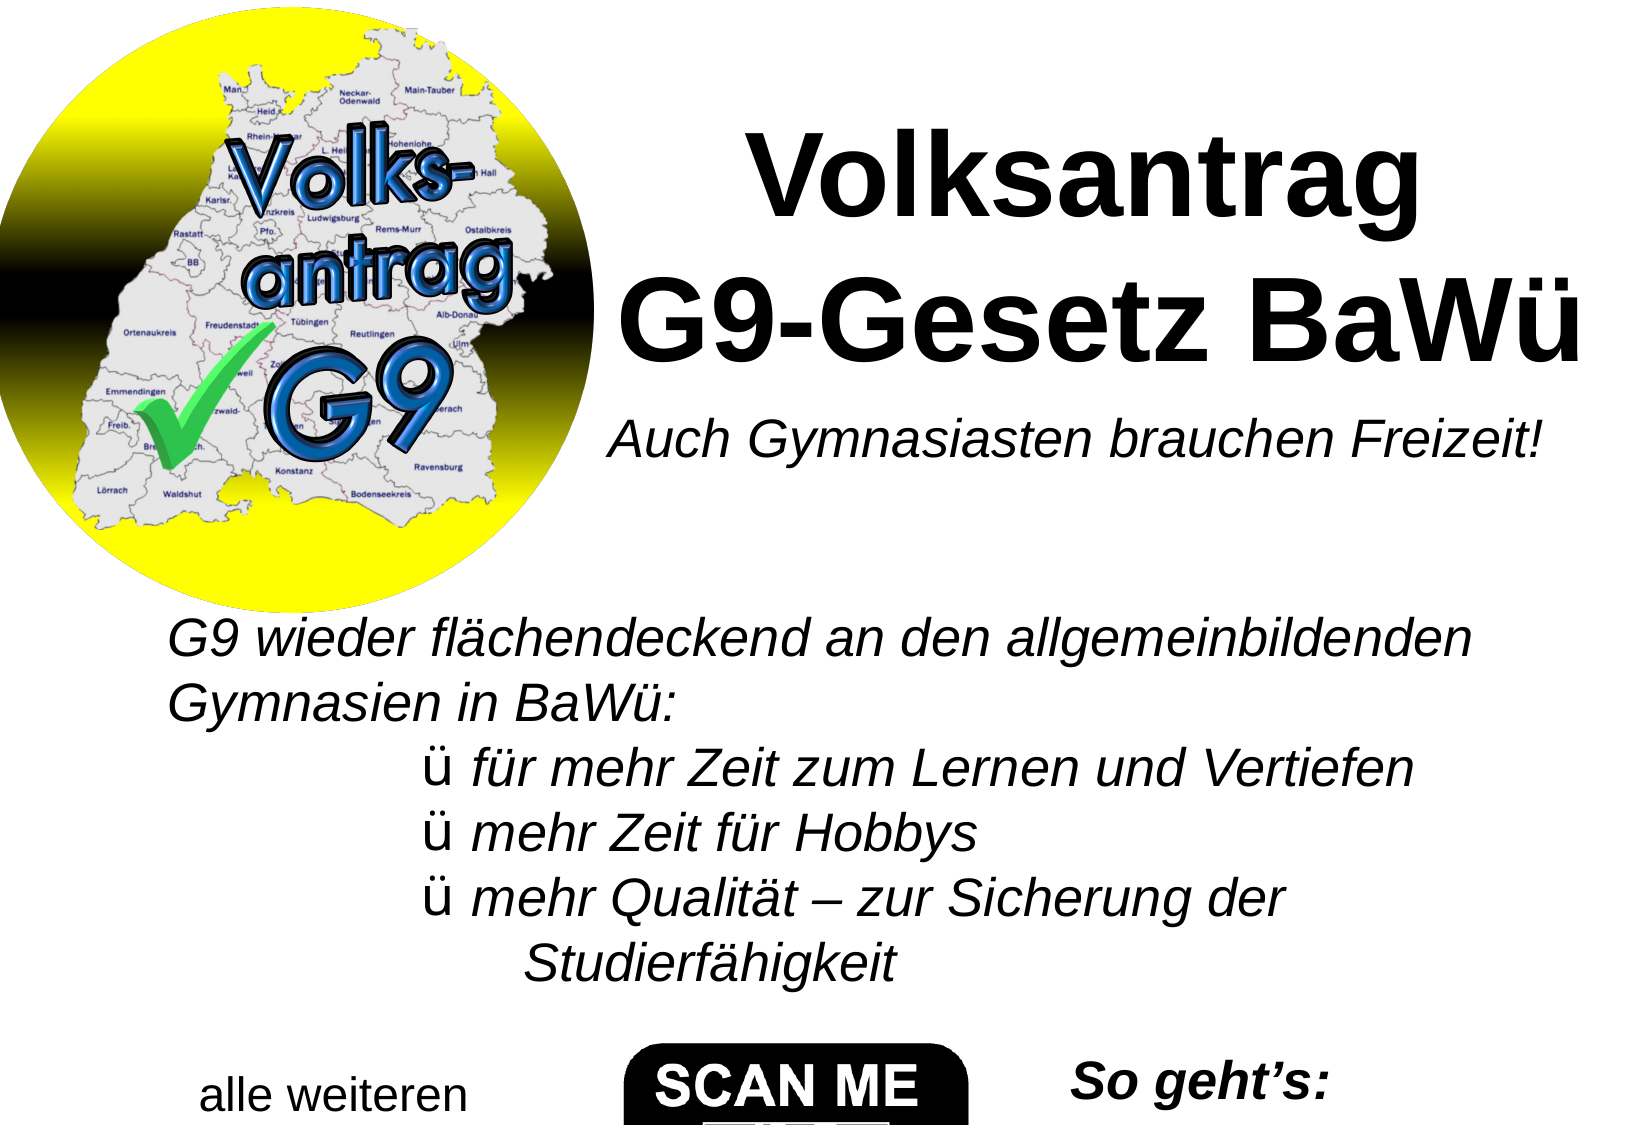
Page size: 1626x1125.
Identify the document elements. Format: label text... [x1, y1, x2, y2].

text_box alle weiteren Dokumente und Hinweise auf dieser Website* [84, 1055, 594, 1125]
picture [0, 7, 594, 613]
picture [604, 1030, 1022, 1125]
text_box G9 wieder flächendeckend an den allgemeinbildenden Gymnasien in BaWü: für mehr Zeit zum Lernen und Vertiefen mehr Zeit für Hobbys mehr Qualität – zur Sicherung der Studierfähigkeit [153, 594, 1625, 939]
text_box Volksantrag G9-Gesetz BaWü [578, 88, 1625, 396]
text_box Auch Gymnasiasten brauchen Freizeit! [593, 395, 1625, 477]
text_box So geht’s: scannen drucken ausfüllen [1022, 1037, 1463, 1125]
